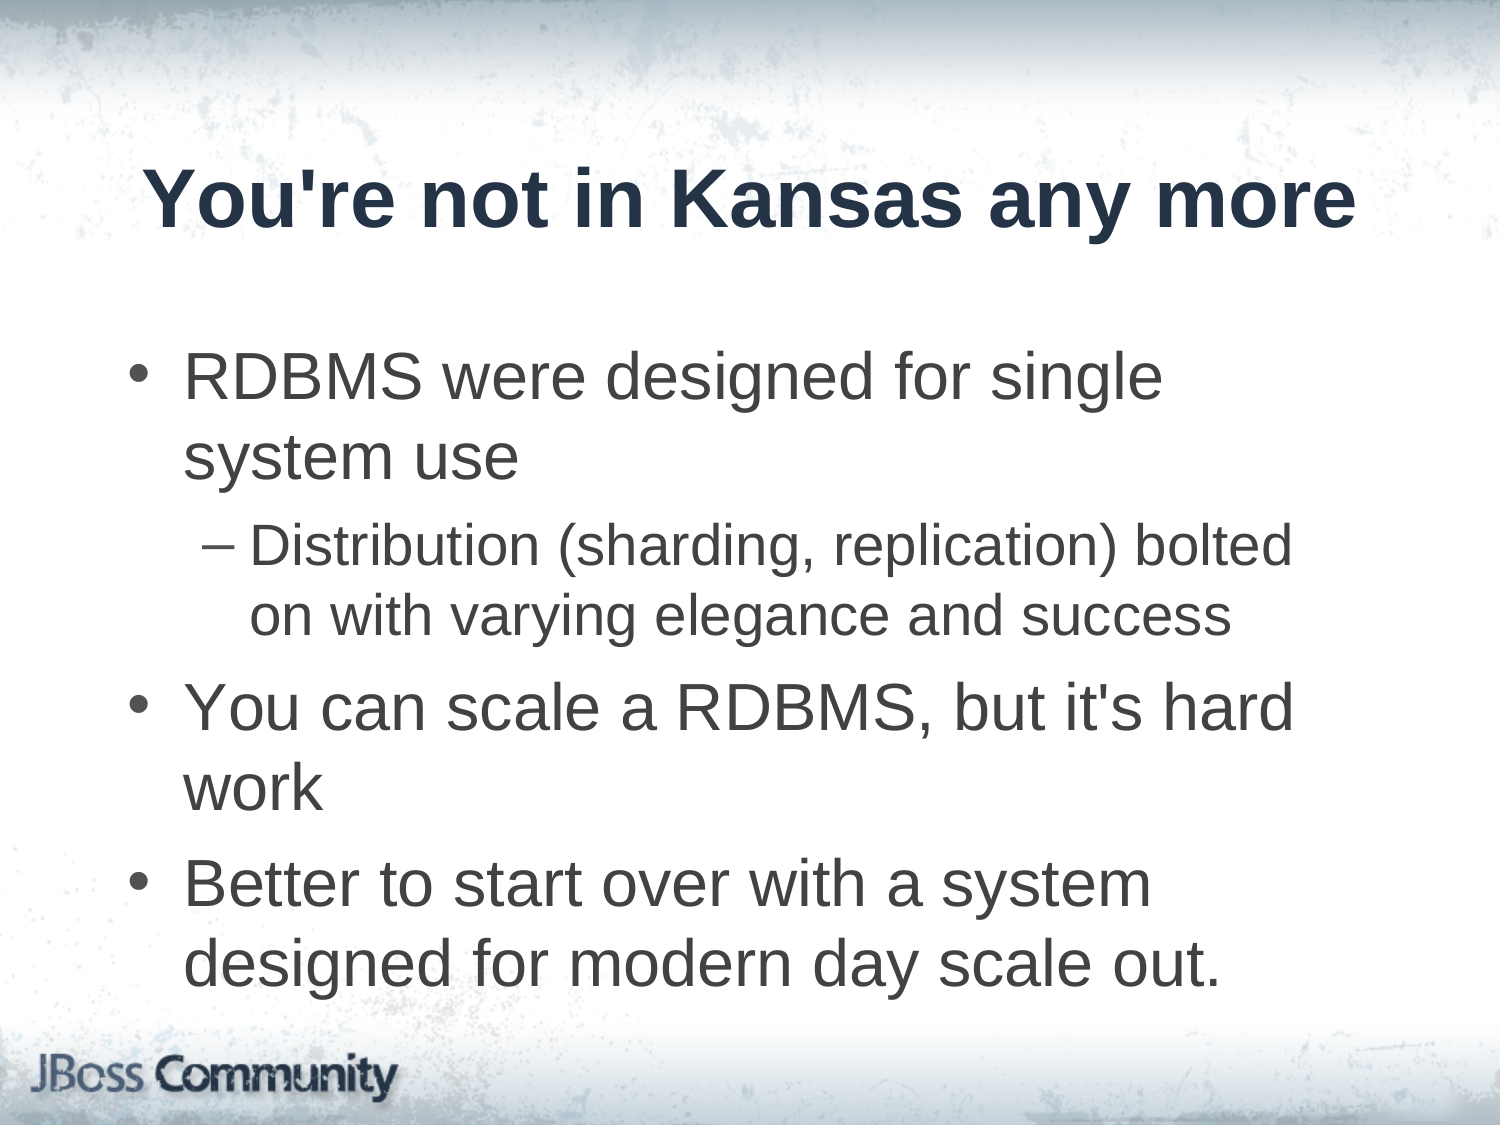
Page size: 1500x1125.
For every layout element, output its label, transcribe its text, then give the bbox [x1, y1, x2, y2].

list RDBMS were designed for single system use Distribution (sharding, replication) bolted on with varying elegance and success You can scale a RDBMS, but it's hard work Better to start over with a system designed for modern day scale out. [112, 324, 1388, 1083]
picture [0, 0, 1500, 1125]
title You're not in Kansas any more [112, 76, 1388, 312]
